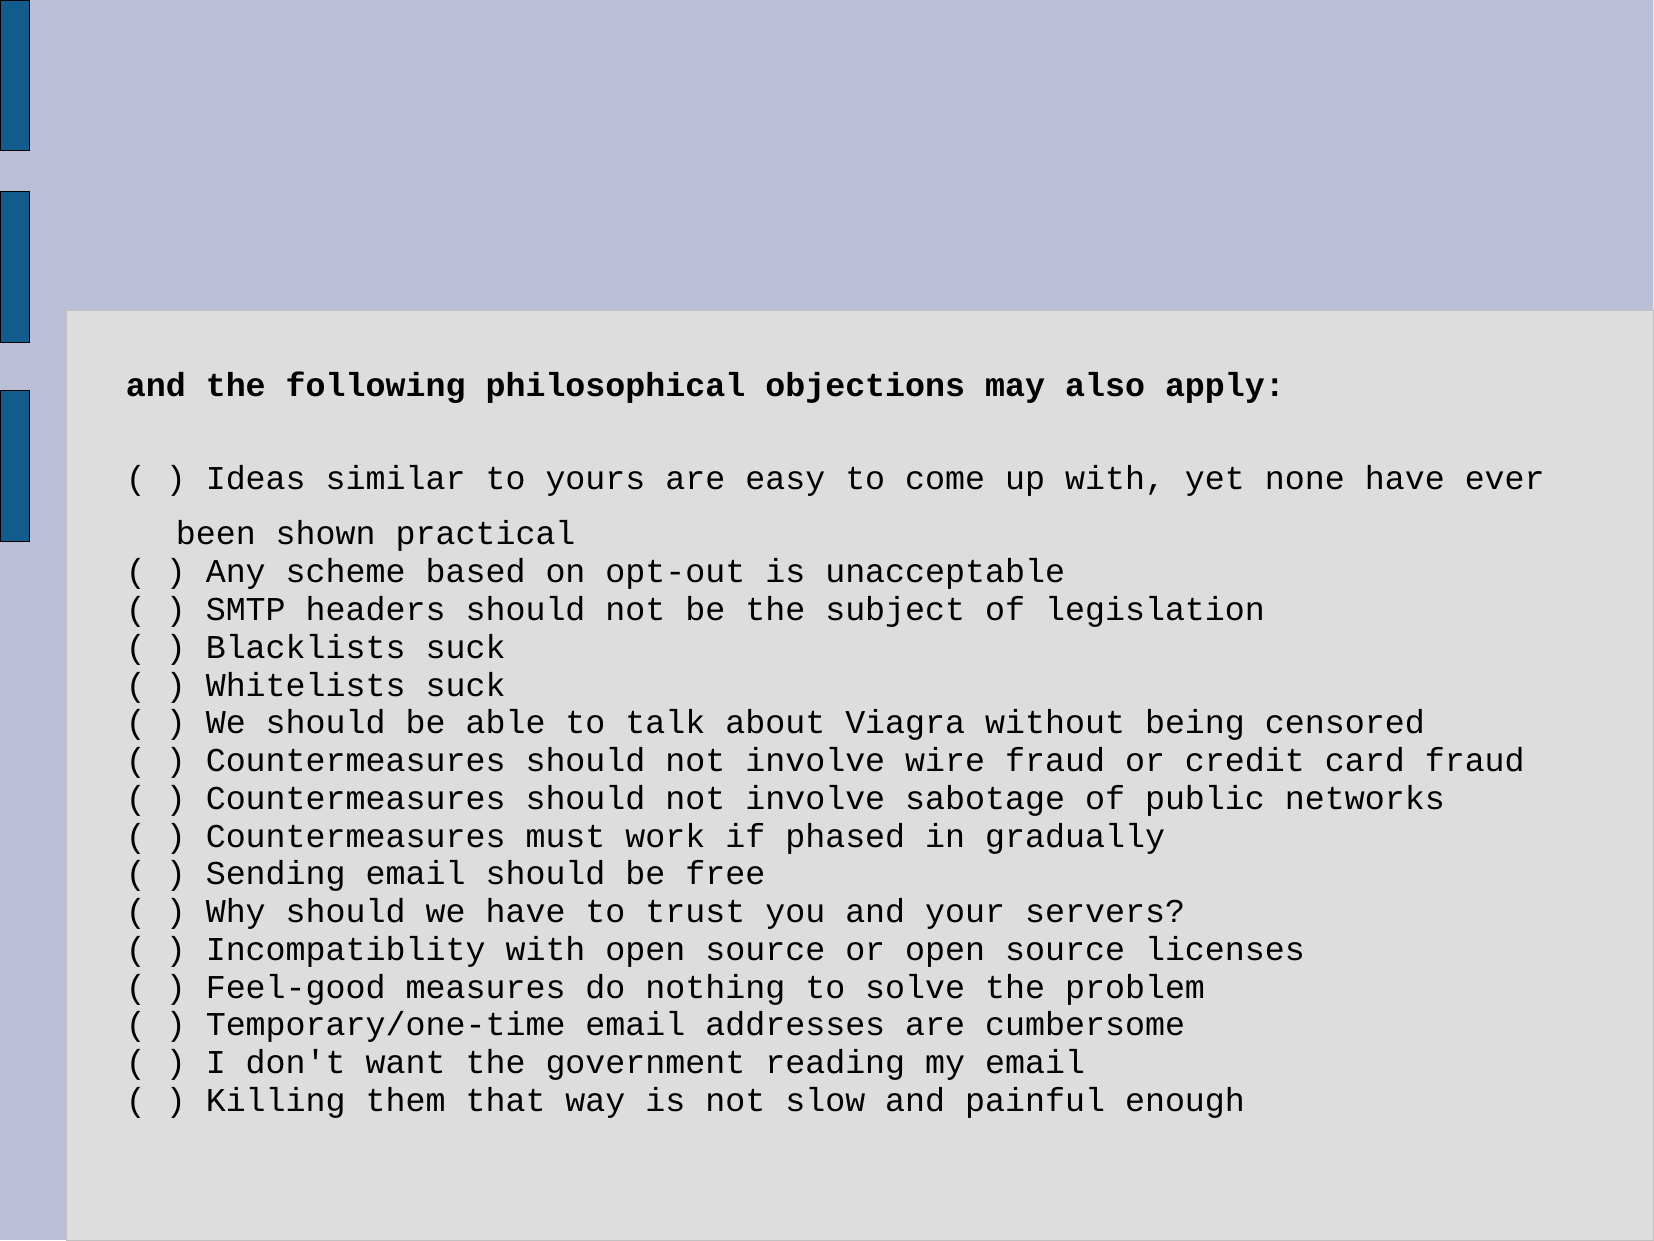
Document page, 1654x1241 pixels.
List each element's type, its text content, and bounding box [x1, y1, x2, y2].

text_box and the following philosophical objections may also apply: ( ) Ideas similar to yours are easy to come up with, yet none have ever been shown practical ( ) Any scheme based on opt-out is unacceptable ( ) SMTP headers should not be the subject of legislation ( ) Blacklists suck ( ) Whitelists suck ( ) We should be able to talk about Viagra without being censored ( ) Countermeasures should not involve wire fraud or credit card fraud ( ) Countermeasures should not involve sabotage of public networks ( ) Countermeasures must work if phased in gradually ( ) Sending email should be free ( ) Why should we have to trust you and your servers? ( ) Incompatiblity with open source or open source licenses ( ) Feel-good measures do nothing to solve the problem ( ) Temporary/one-time email addresses are cumbersome ( ) I don't want the government reading my email ( ) Killing them that way is not slow and painful enough [125, 369, 1550, 1152]
